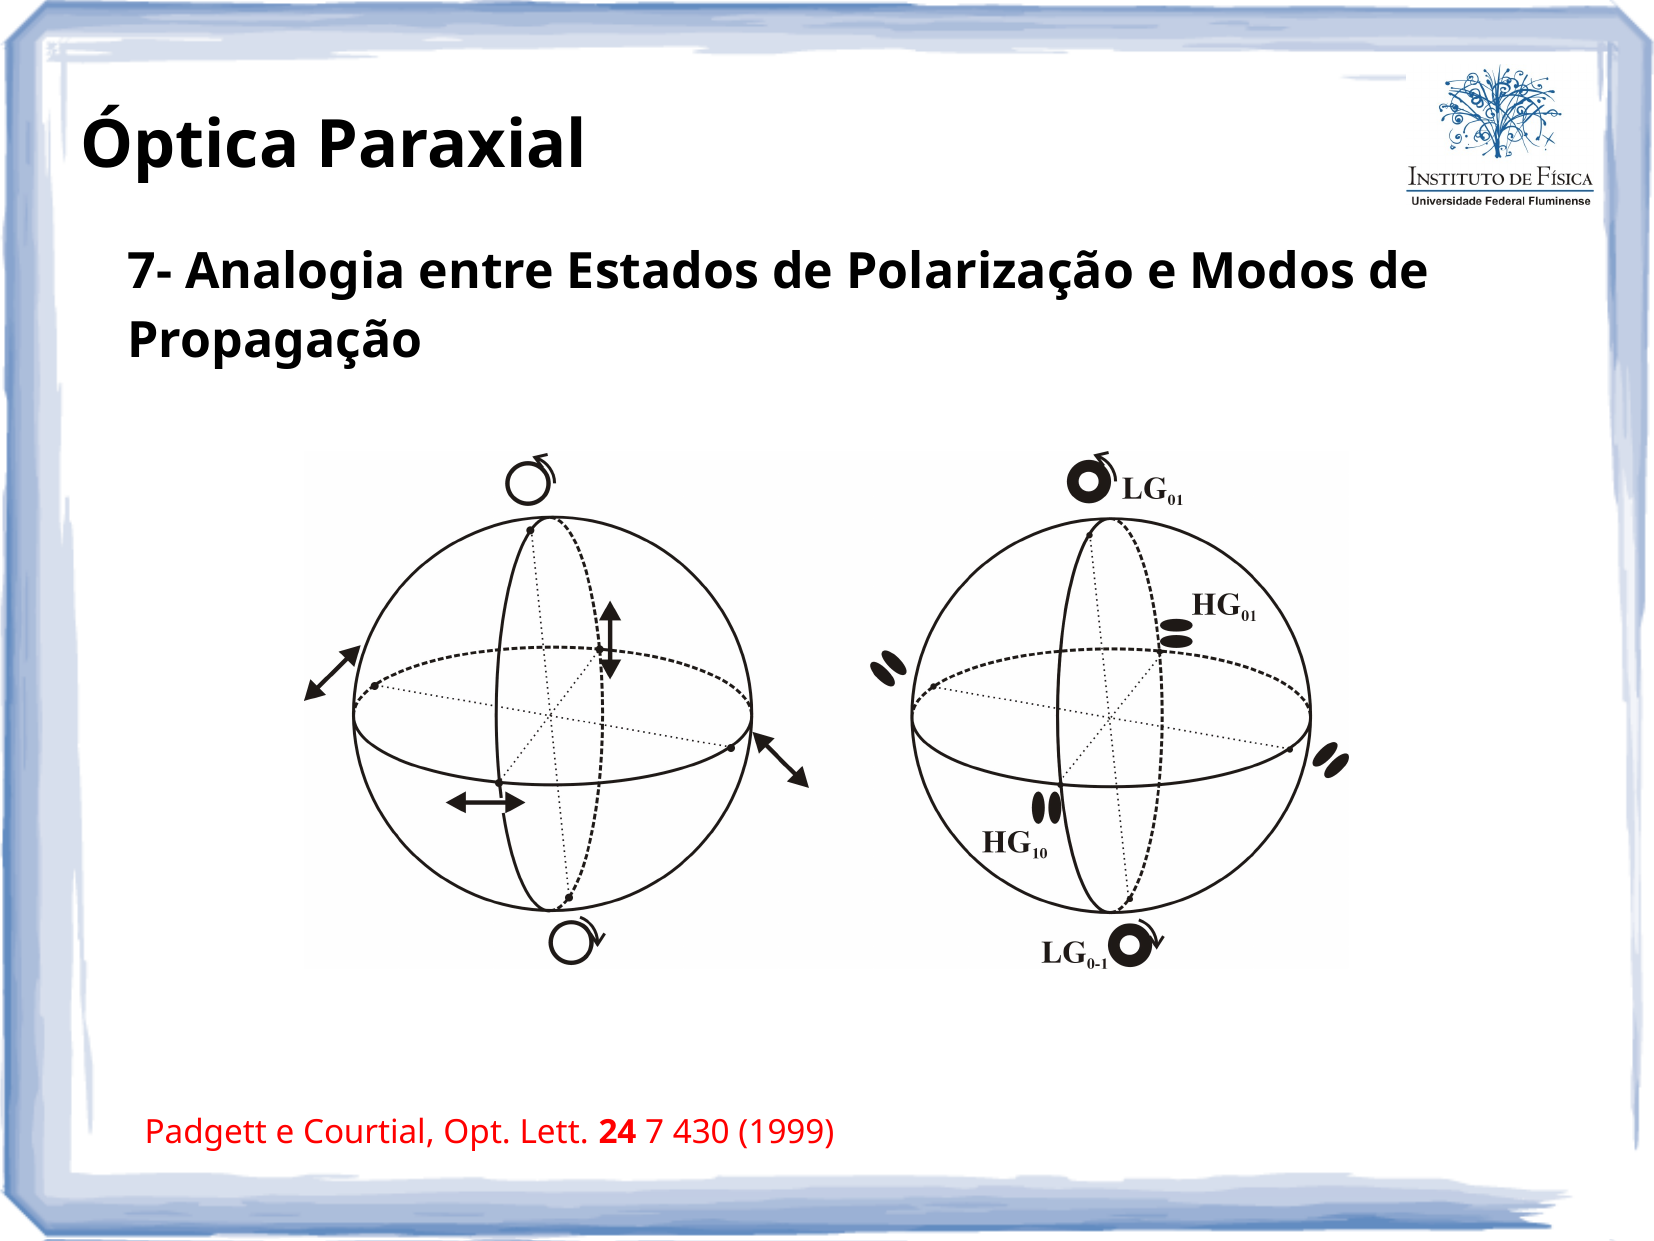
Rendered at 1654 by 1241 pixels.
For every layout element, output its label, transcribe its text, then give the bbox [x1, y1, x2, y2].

text_box Padgett e Courtial, Opt. Lett. 24 7 430 (1999) [129, 1100, 1125, 1182]
picture [0, 0, 1654, 1241]
text_box 7- Analogia entre Estados de Polarização e Modos de Propagação [112, 227, 1589, 510]
text_box Óptica Paraxial [65, 88, 633, 181]
